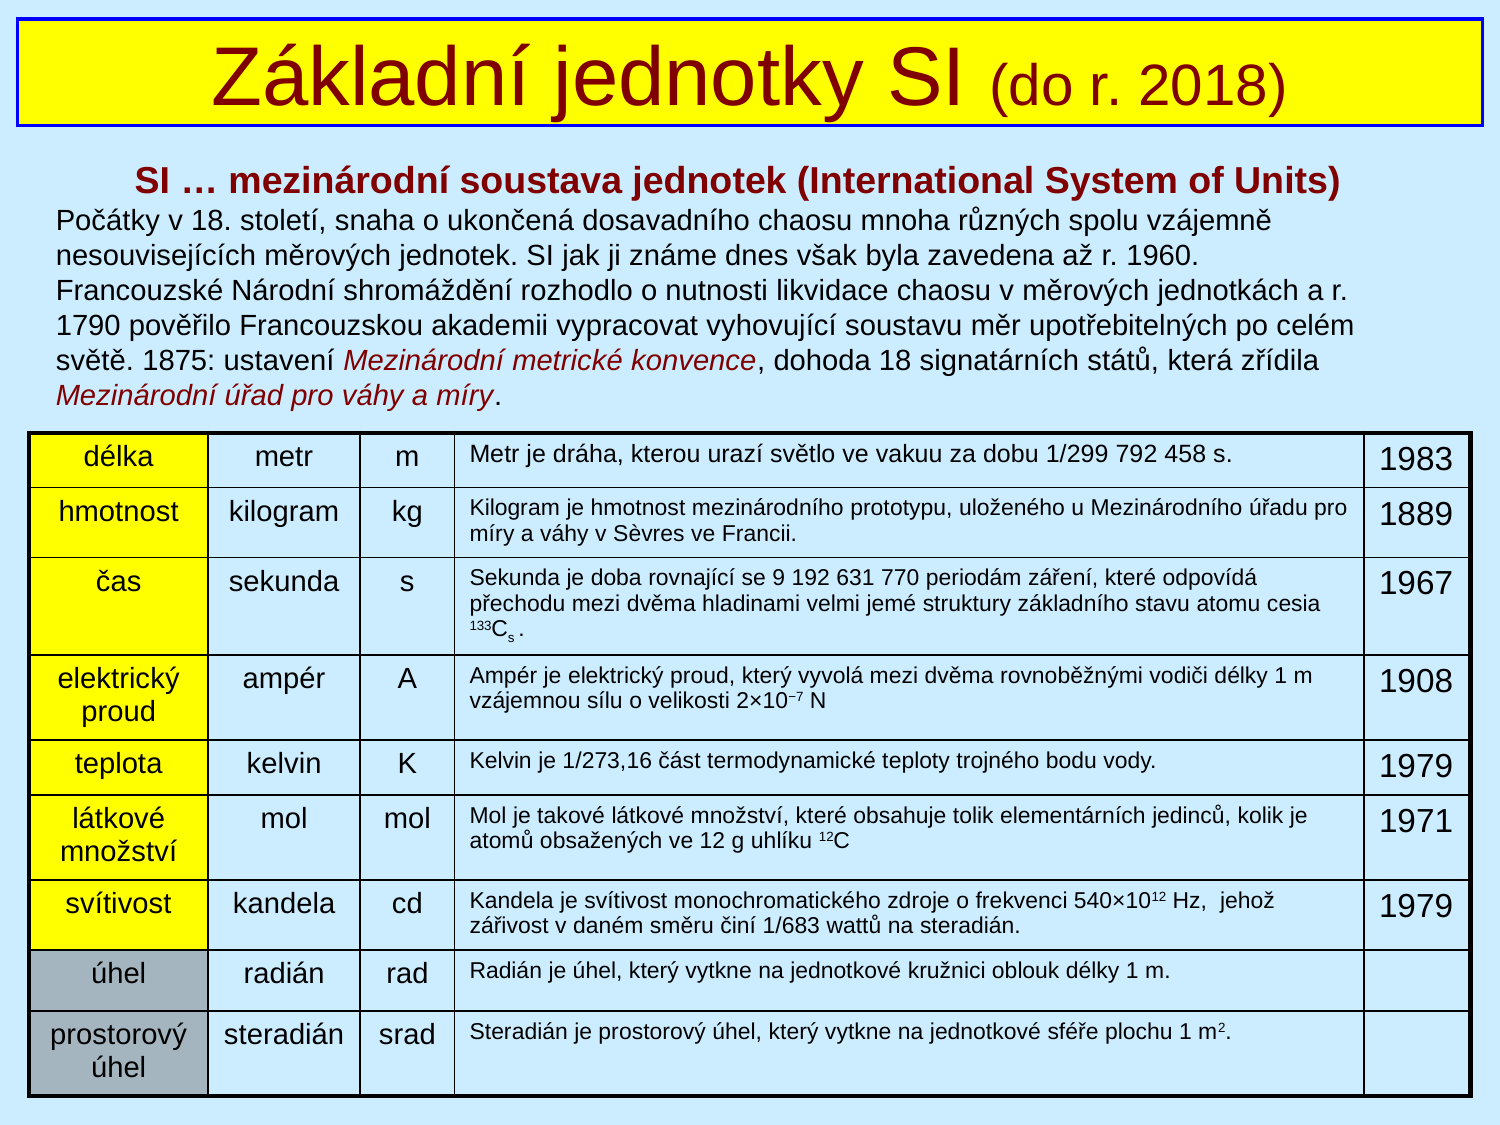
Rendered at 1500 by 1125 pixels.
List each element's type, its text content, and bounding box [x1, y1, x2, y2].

table_cell rad [361, 951, 454, 1010]
title Základní jednotky SI (do r. 2018) [17, 19, 1483, 126]
table_cell mol [361, 796, 454, 879]
table_cell steradián [209, 1012, 359, 1094]
table_cell 1979 [1365, 741, 1468, 794]
table_cell kilogram [209, 488, 359, 557]
table_cell 1908 [1365, 656, 1468, 739]
table_cell sekunda [209, 558, 359, 654]
table_cell Kandela je svítivost monochromatického zdroje o frekvenci 540×1012 Hz, jehož zářivost v daném směru činí 1/683 wattů na steradián. [455, 881, 1363, 949]
table_header 1983 [1365, 435, 1468, 487]
table_cell čas [31, 558, 207, 654]
table_cell s [361, 558, 454, 654]
table_cell hmotnost [31, 488, 207, 557]
table_cell Kilogram je hmotnost mezinárodního prototypu, uloženého u Mezinárodního úřadu pro míry a váhy v Sèvres ve Francii. [455, 488, 1363, 557]
table_header Metr je dráha, kterou urazí světlo ve vakuu za dobu 1/299 792 458 s. [455, 435, 1363, 487]
table_cell mol [209, 796, 359, 879]
table_cell A [361, 656, 454, 739]
table_cell K [361, 741, 454, 794]
table_cell svítivost [31, 881, 207, 949]
table_cell teplota [31, 741, 207, 794]
table_cell [1365, 951, 1468, 1010]
table_cell kg [361, 488, 454, 557]
table_cell 1971 [1365, 796, 1468, 879]
table_cell 1967 [1365, 558, 1468, 654]
table_cell Steradián je prostorový úhel, který vytkne na jednotkové sféře plochu 1 m2. [455, 1012, 1363, 1094]
table_cell Ampér je elektrický proud, který vyvolá mezi dvěma rovnoběžnými vodiči délky 1 m vzájemnou sílu o velikosti 2×10−7 N [455, 656, 1363, 739]
table_cell cd [361, 881, 454, 949]
table_cell Mol je takové látkové množství, které obsahuje tolik elementárních jedinců, kolik je atomů obsažených ve 12 g uhlíku 12C [455, 796, 1363, 879]
table_cell Kelvin je 1/273,16 část termodynamické teploty trojného bodu vody. [455, 741, 1363, 794]
table_cell radián [209, 951, 359, 1010]
table_cell Radián je úhel, který vytkne na jednotkové kružnici oblouk délky 1 m. [455, 951, 1363, 1010]
table_cell elektrický proud [31, 656, 207, 739]
table_header m [361, 435, 454, 487]
table_cell ampér [209, 656, 359, 739]
table_cell prostorový úhel [31, 1012, 207, 1094]
table_header délka [31, 435, 207, 487]
table_cell 1979 [1365, 881, 1468, 949]
table_cell [1365, 1012, 1468, 1094]
table_cell úhel [31, 951, 207, 1010]
table_cell Sekunda je doba rovnající se 9 192 631 770 periodám záření, které odpovídá přechodu mezi dvěma hladinami velmi jemé struktury základního stavu atomu cesia 133Cs . [455, 558, 1363, 654]
table_cell srad [361, 1012, 454, 1094]
table_cell kelvin [209, 741, 359, 794]
table_cell kandela [209, 881, 359, 949]
table_header metr [209, 435, 359, 487]
table_cell 1889 [1365, 488, 1468, 557]
table_cell látkové množství [31, 796, 207, 879]
text_box SI … mezinárodní soustava jednotek (International System of Units) Počátky v 18. století, snaha o ukončená dosavadního chaosu mnoha různých spolu vzájemně nesouvisejících měrových jednotek. SI jak ji známe dnes však byla zavedena až r. 1960. Francouzské Národní shromáždění rozhodlo o nutnosti likvidace chaosu v měrových jednotkách a r. 1790 pověřilo Francouzskou akademii vypracovat vyhovující soustavu měr upotřebitelných po celém světě. 1875: ustavení Mezinárodní metrické konvence, dohoda 18 signatárních států, která zřídila Mezinárodní úřad pro váhy a míry. [41, 148, 1435, 419]
